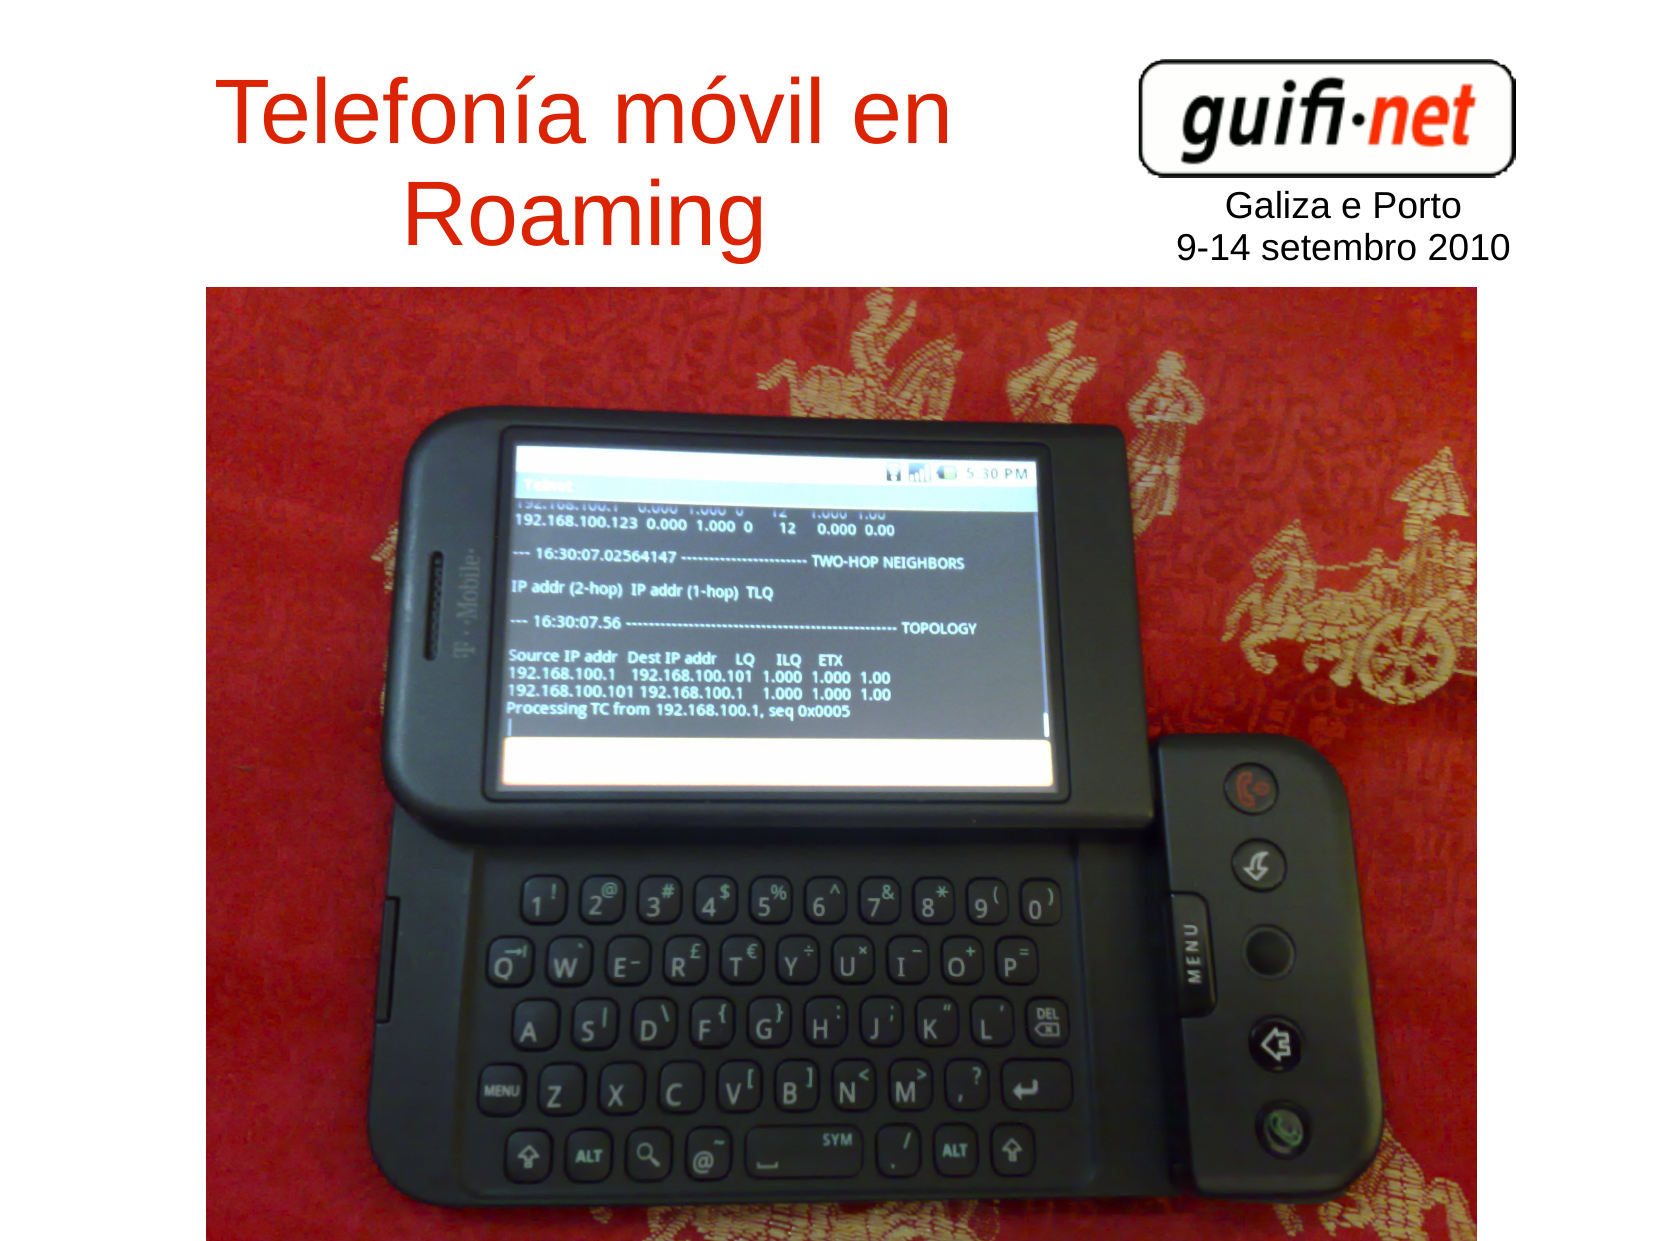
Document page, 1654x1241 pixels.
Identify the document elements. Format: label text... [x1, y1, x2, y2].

picture [1137, 59, 1516, 177]
text_box Galiza e Porto 9-14 setembro 2010 [1033, 177, 1654, 277]
title Telefonía móvil en Roaming [76, 60, 1093, 266]
picture [206, 287, 1477, 1241]
